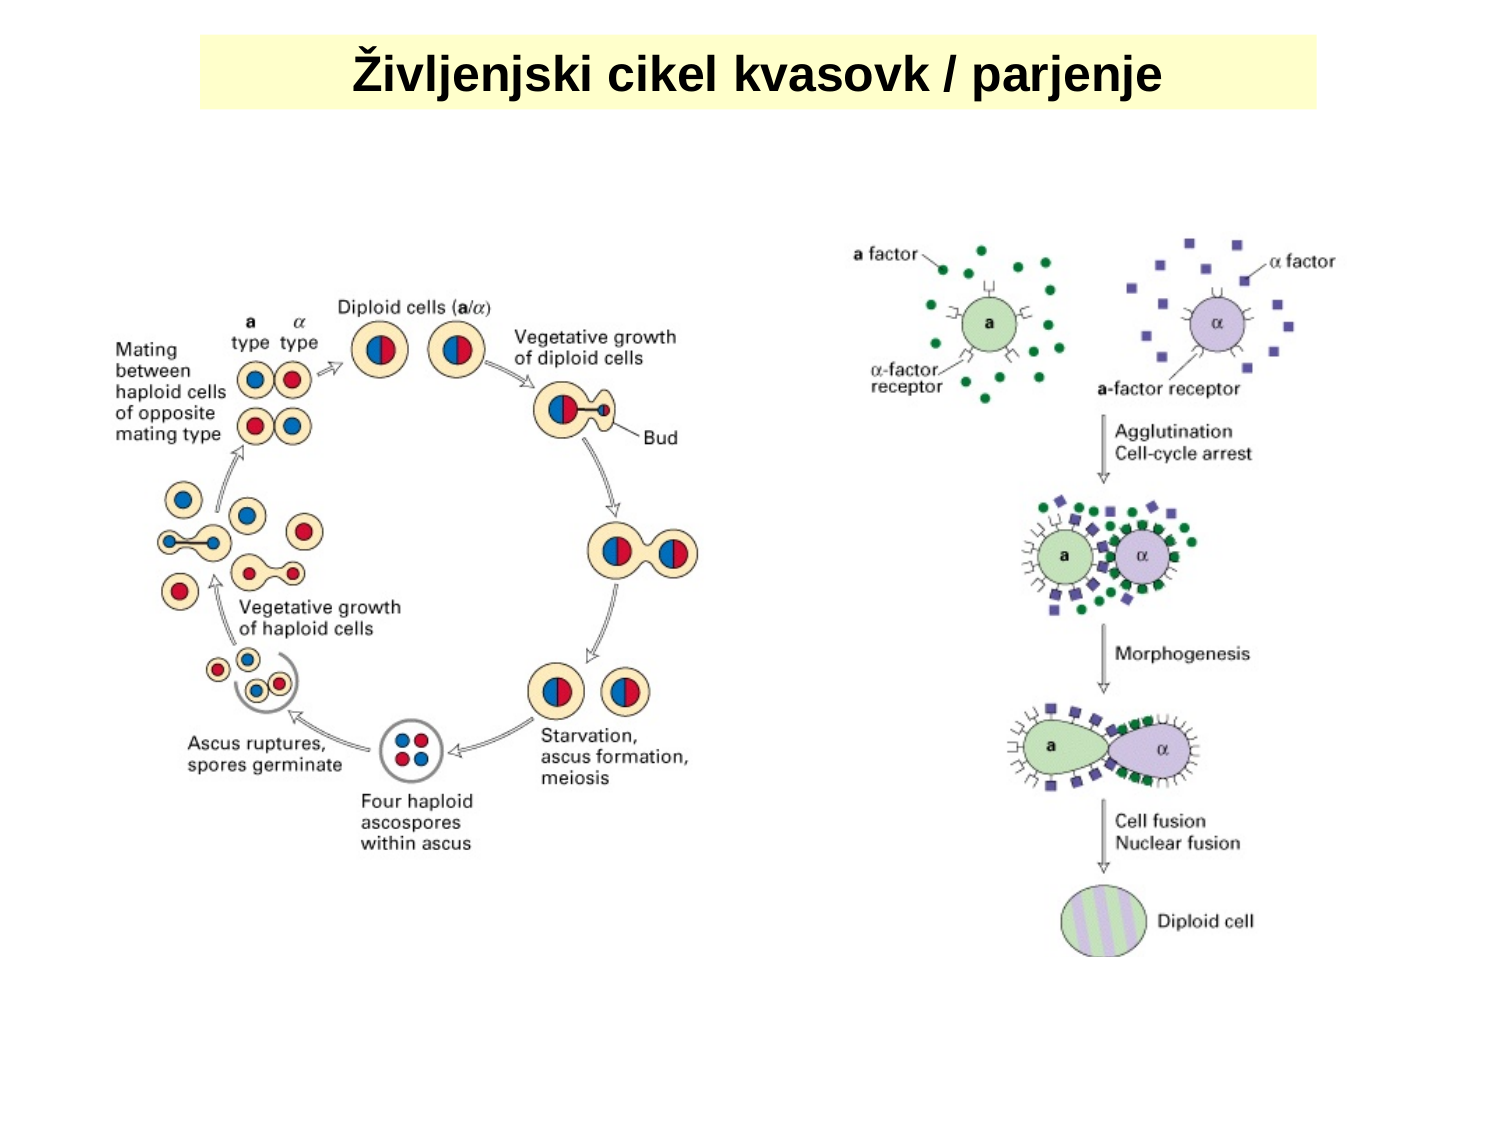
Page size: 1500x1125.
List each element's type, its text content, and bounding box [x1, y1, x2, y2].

text_box Življenjski cikel kvasovk / parjenje [200, 34, 1317, 110]
picture [100, 278, 715, 871]
picture [844, 231, 1347, 957]
